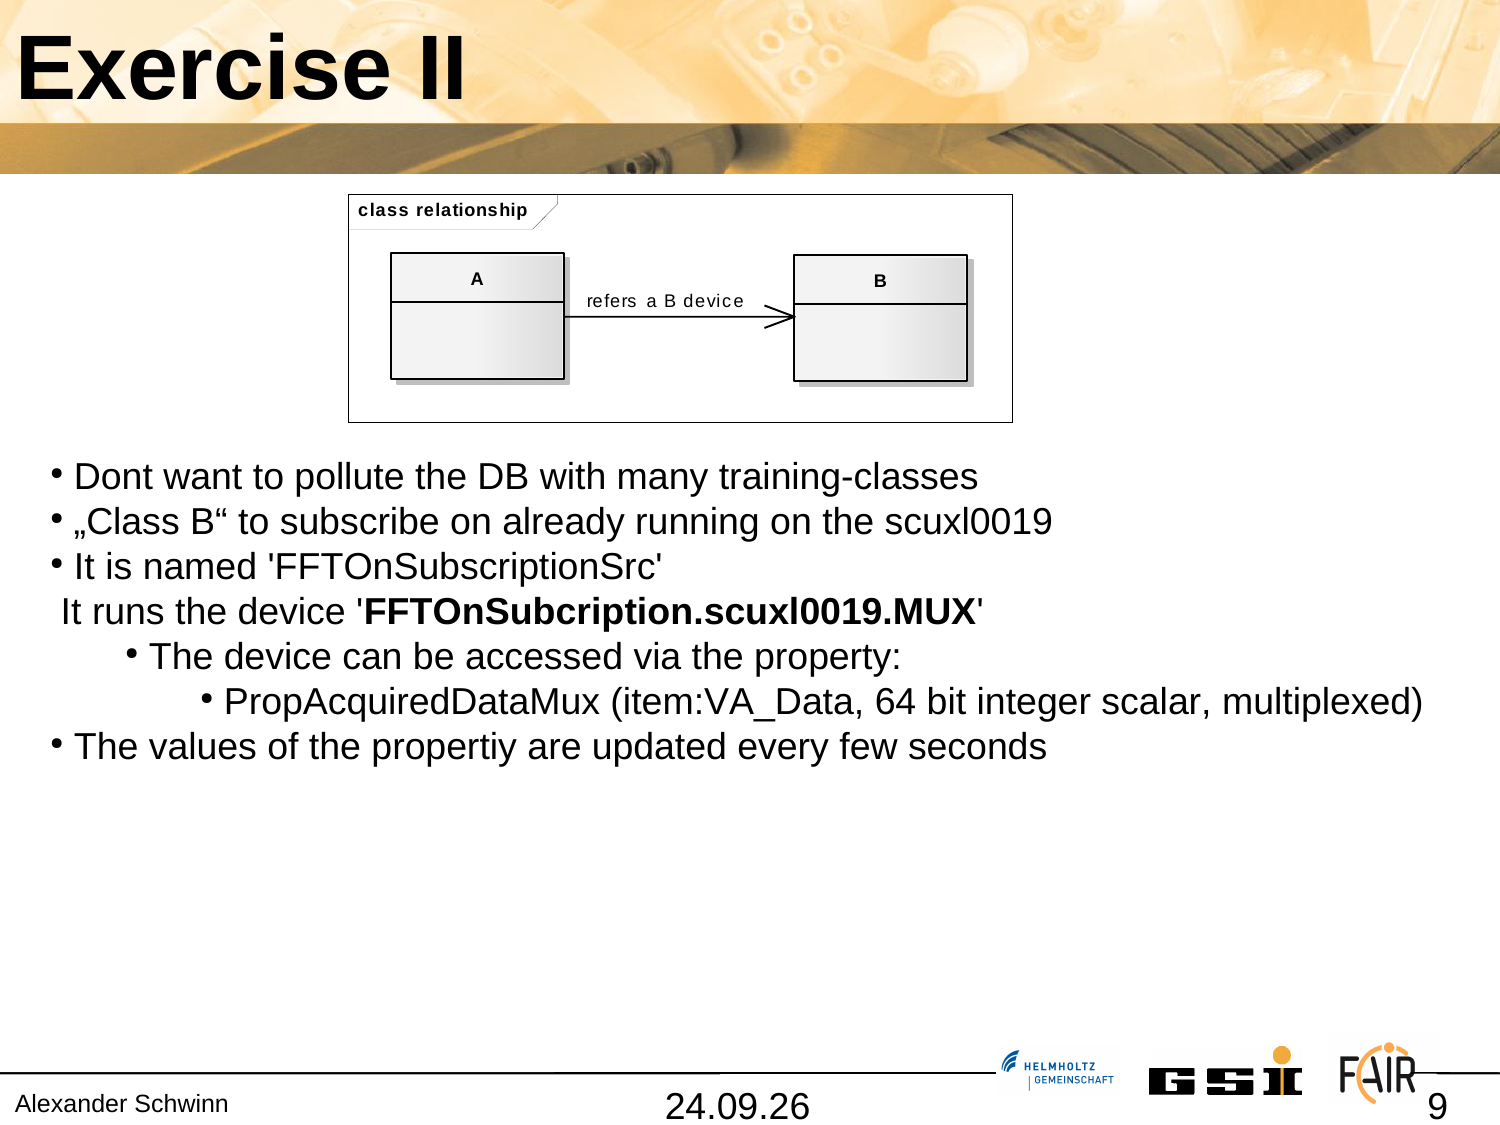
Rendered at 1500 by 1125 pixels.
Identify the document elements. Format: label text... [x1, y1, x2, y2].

title Exercise II [0, 0, 1500, 126]
picture [1328, 1034, 1439, 1106]
picture [0, 126, 1500, 175]
text_box Dont want to pollute the DB with many training-classes „Class B“ to subscribe on already running on the scuxl0019 It is named 'FFTOnSubscriptionSrc' It runs the device 'FFTOnSubcription.scuxl0019.MUX' The device can be accessed via the property: PropAcquiredDataMux (item:VA_Data, 64 bit integer scalar, multiplexed) The values of the propertiy are updated every few seconds [35, 444, 1434, 775]
picture [1149, 1046, 1302, 1095]
text_box [342, 188, 1018, 429]
picture [1432, 1096, 1439, 1106]
picture [996, 1046, 1121, 1095]
